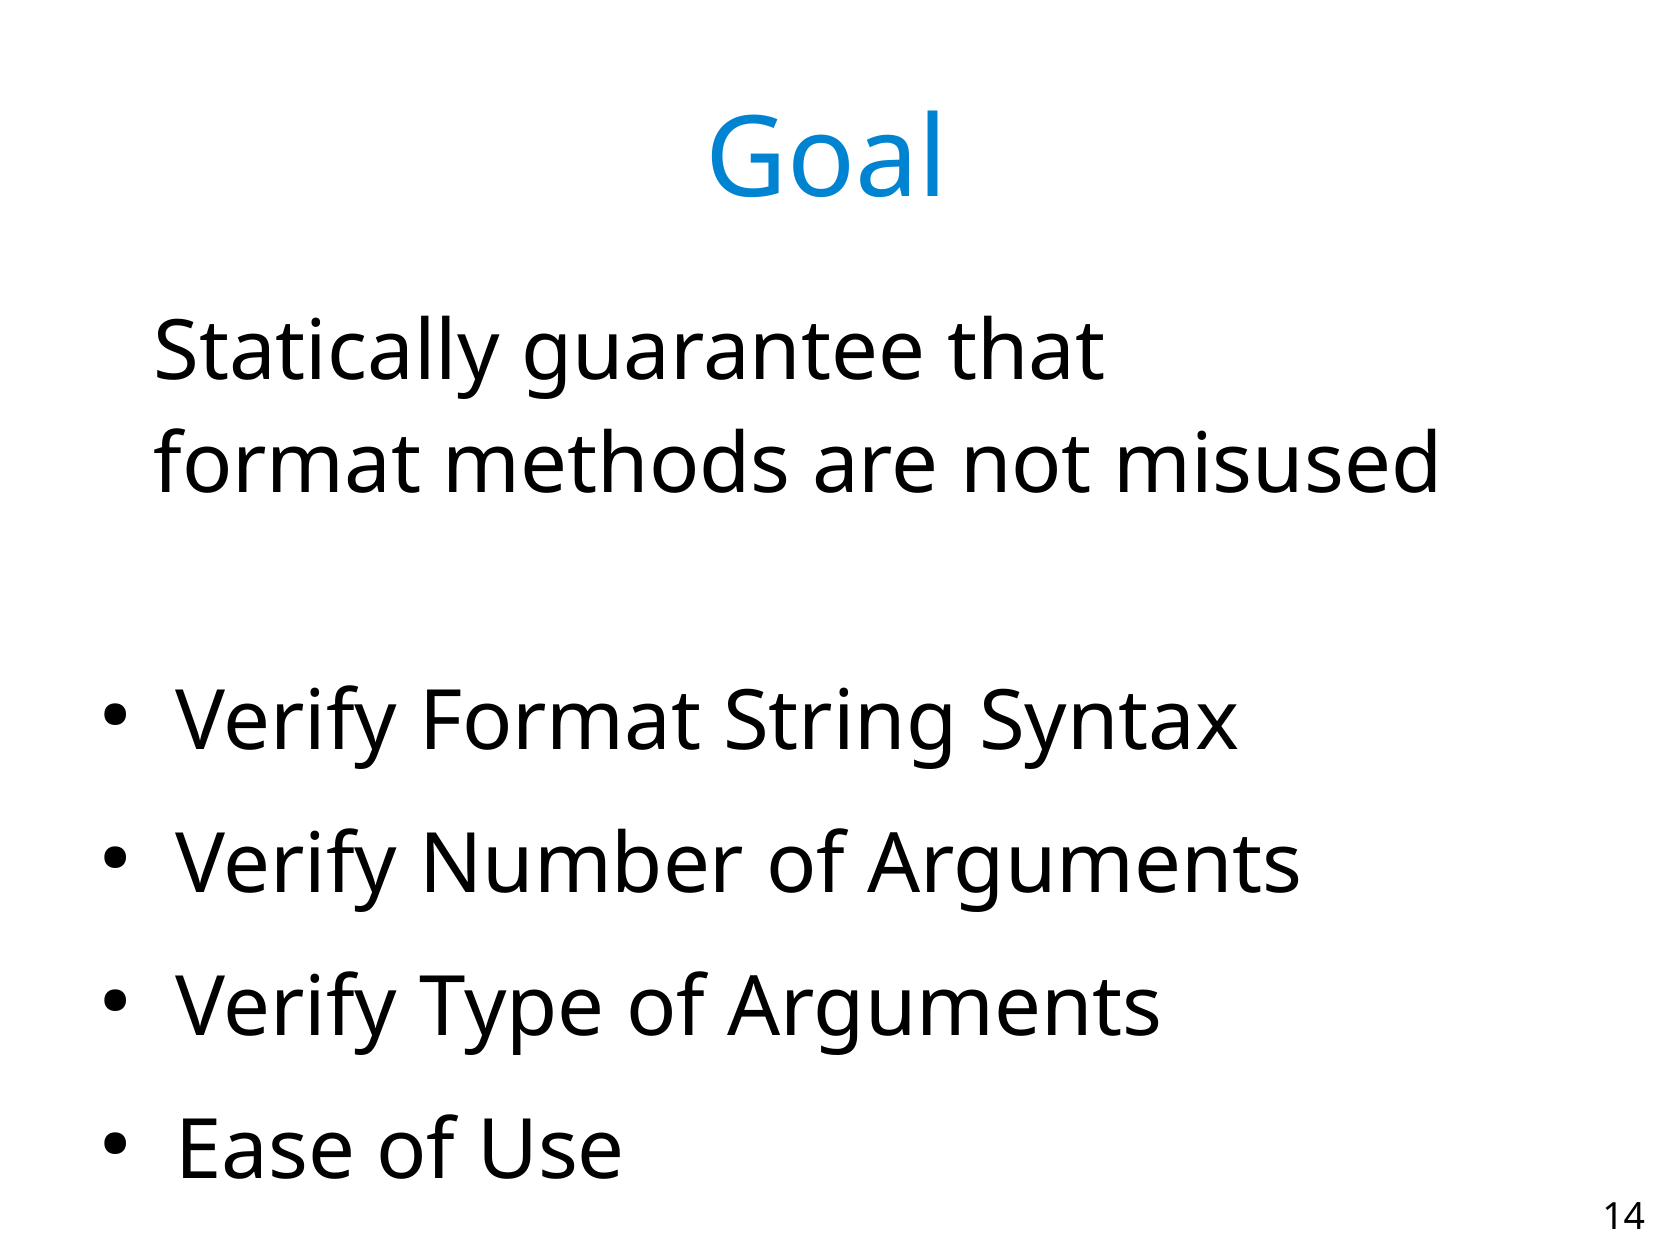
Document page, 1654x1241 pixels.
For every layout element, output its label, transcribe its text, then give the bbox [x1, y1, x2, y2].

list Statically guarantee that format methods are not misused Verify Format String Syntax Verify Number of Arguments Verify Type of Arguments Ease of Use [82, 290, 1571, 1241]
title Goal [82, 49, 1571, 257]
